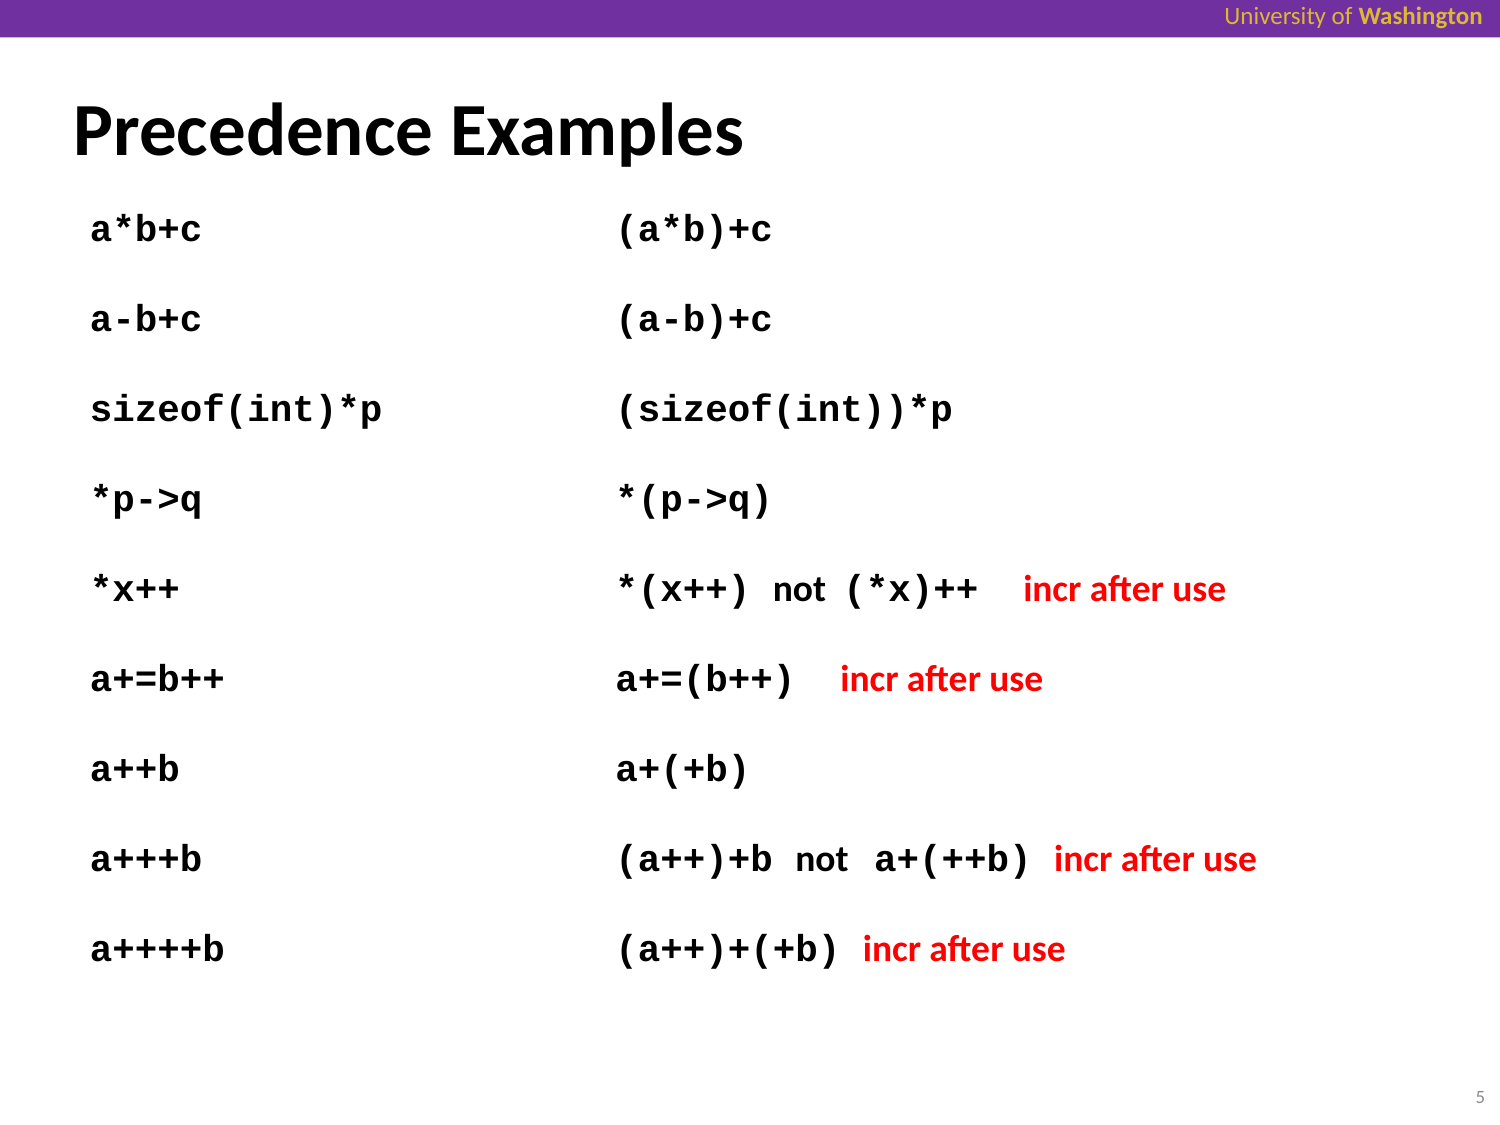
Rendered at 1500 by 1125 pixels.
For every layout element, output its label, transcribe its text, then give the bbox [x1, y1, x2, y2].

title Precedence Examples [58, 72, 1438, 198]
slide_number <number> [1400, 1077, 1500, 1125]
text_box a*b+c (a*b)+c a-b+c (a-b)+c sizeof(int)*p (sizeof(int))*p *p->q *(p->q) *x++ *(x++) not (*x)++ incr after use a+=b++ a+=(b++) incr after use a++b a+(+b) a+++b (a++)+b not a+(++b) incr after use a++++b (a++)+(+b) incr after use [74, 196, 1455, 977]
